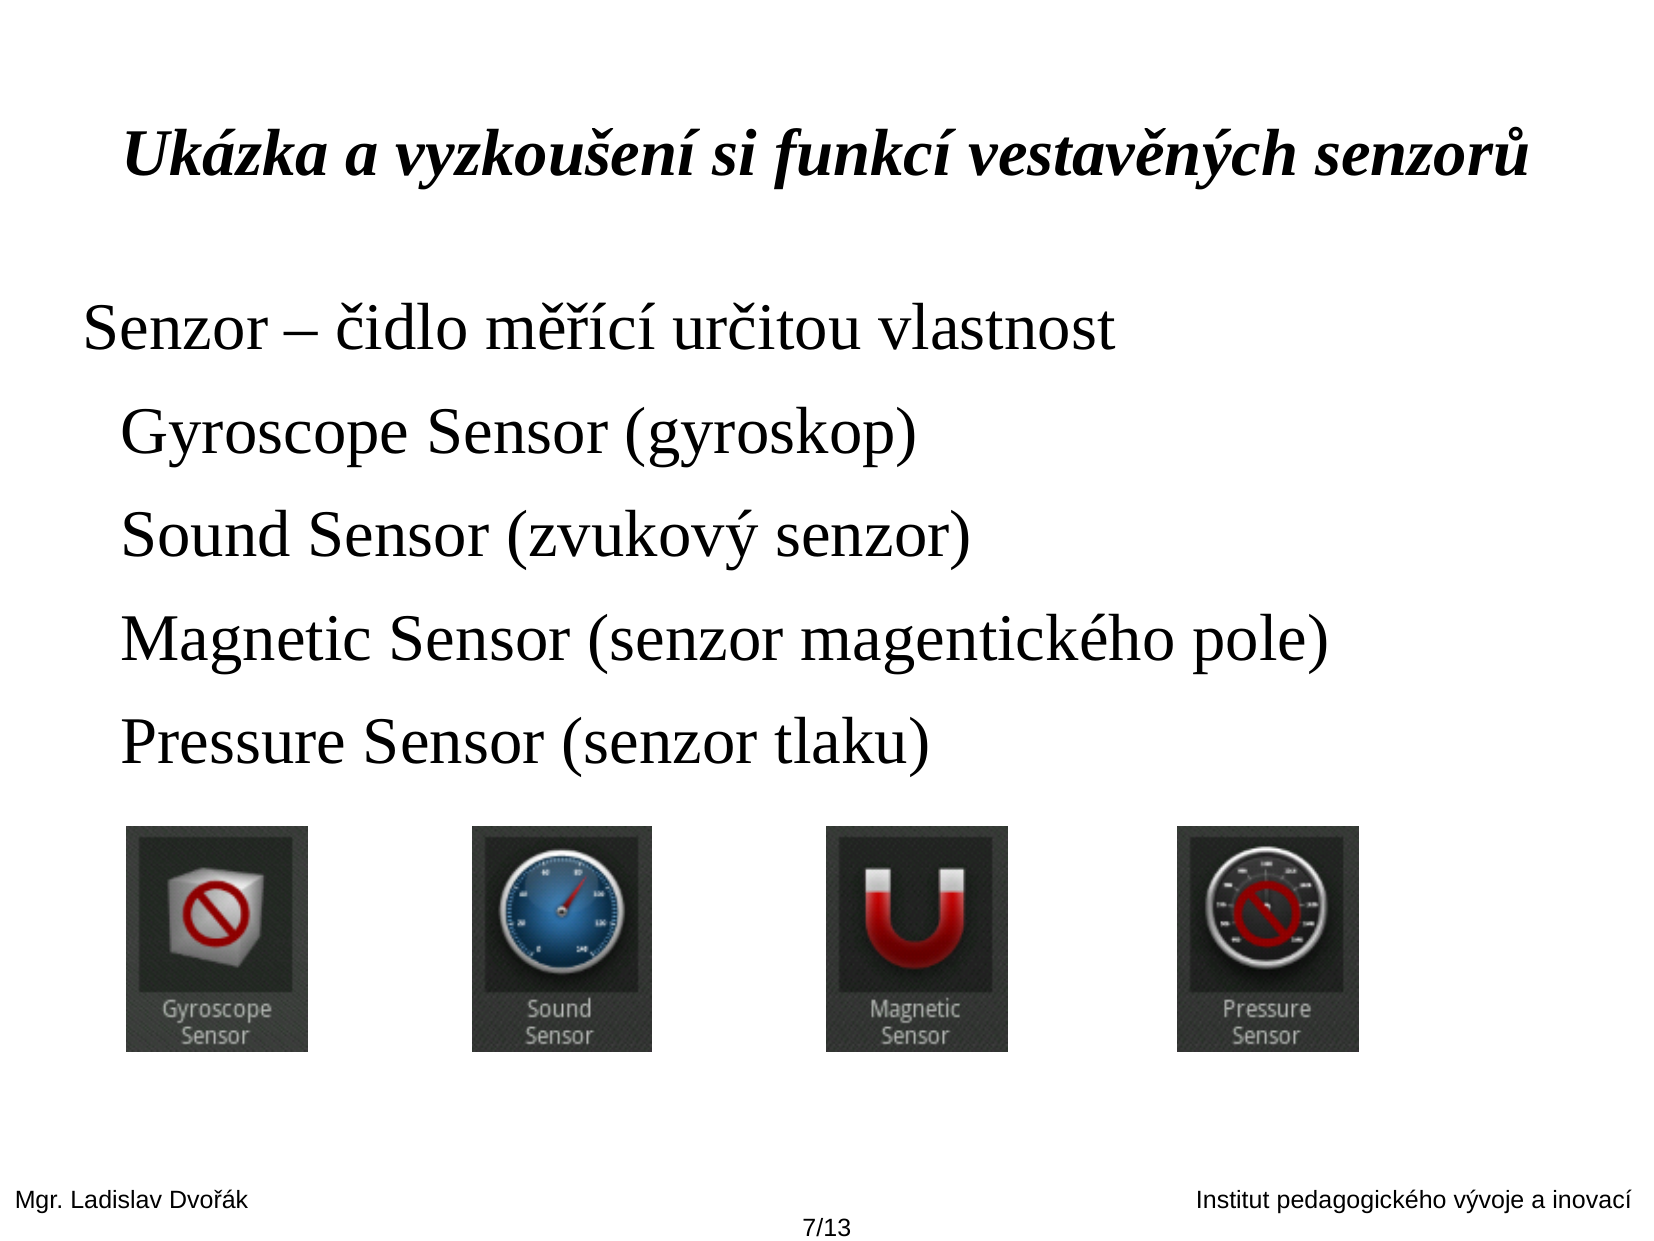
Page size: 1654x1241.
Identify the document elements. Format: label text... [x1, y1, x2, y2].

title Ukázka a vyzkoušení si funkcí vestavěných senzorů [82, 49, 1571, 257]
picture [1177, 826, 1359, 1052]
picture [472, 826, 652, 1052]
text_box Mgr. Ladislav Dvořák Institut pedagogického vývoje a inovací <číslo>/13 [0, 1177, 1654, 1241]
picture [826, 826, 1008, 1052]
list Senzor – čidlo měřící určitou vlastnost Gyroscope Sensor (gyroskop) Sound Sensor (zvukový senzor) Magnetic Sensor (senzor magentického pole) Pressure Sensor (senzor tlaku) [82, 290, 1571, 1010]
picture [126, 826, 308, 1052]
